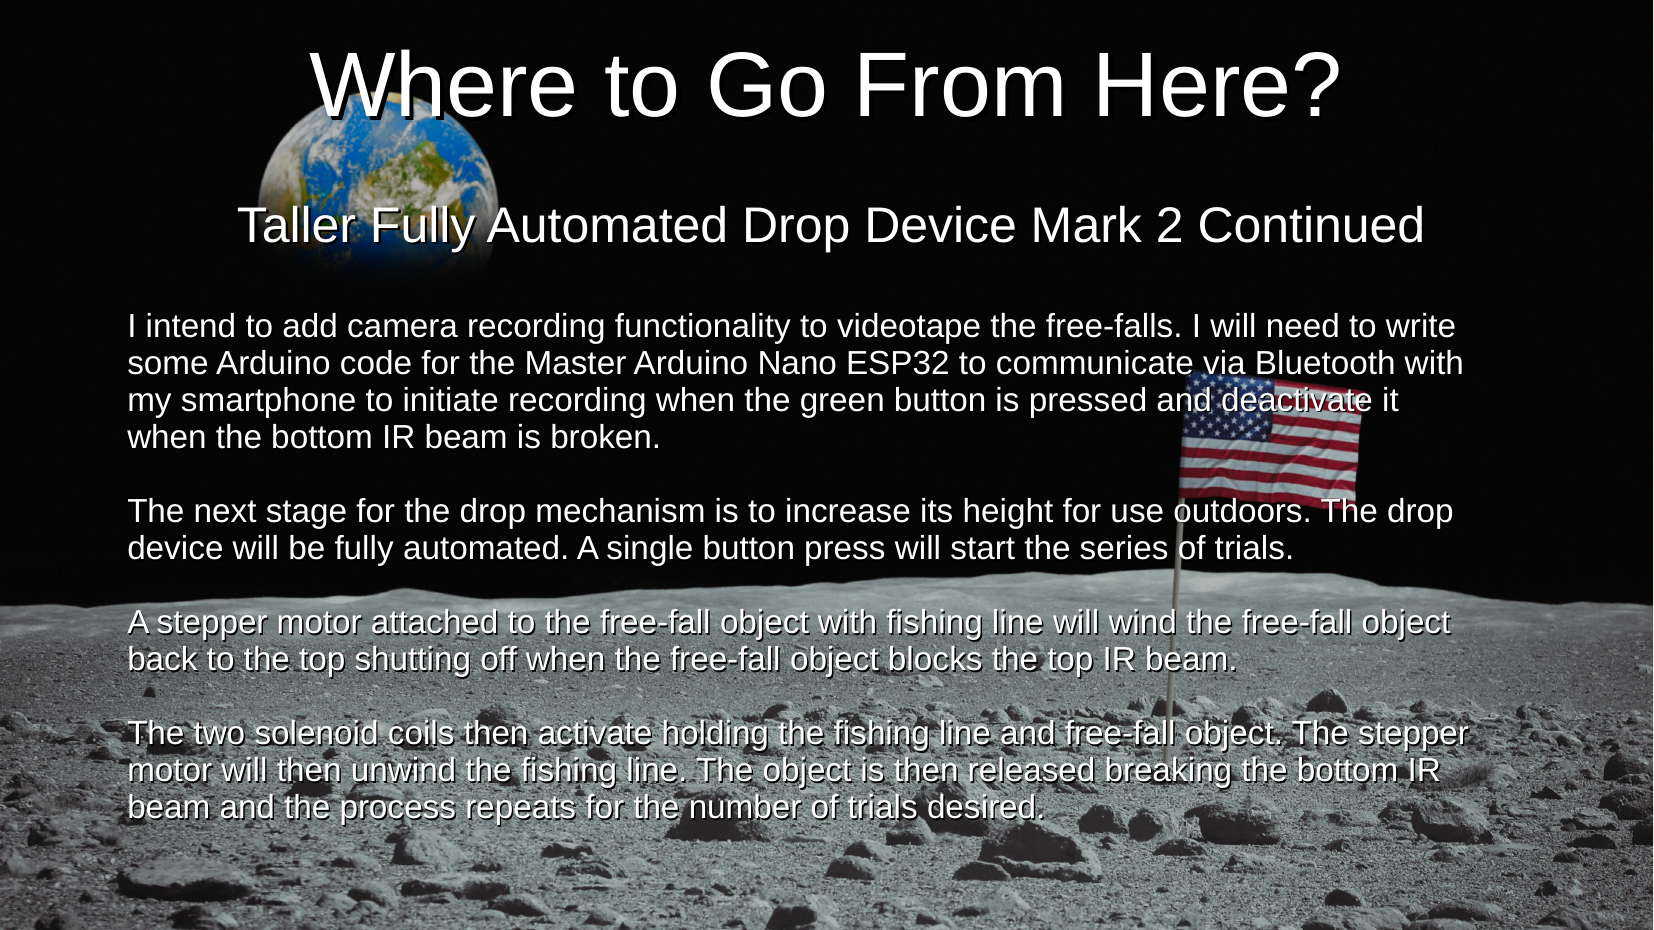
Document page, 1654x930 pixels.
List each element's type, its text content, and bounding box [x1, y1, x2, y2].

picture [0, 0, 1654, 930]
text_box I intend to add camera recording functionality to videotape the free-falls. I will need to write some Arduino code for the Master Arduino Nano ESP32 to communicate via Bluetooth with my smartphone to initiate recording when the green button is pressed and deactivate it when the bottom IR beam is broken. The next stage for the drop mechanism is to increase its height for use outdoors. The drop device will be fully automated. A single button press will start the series of trials. A stepper motor attached to the free-fall object with fishing line will wind the free-fall object back to the top shutting off when the free-fall object blocks the top IR beam. The two solenoid coils then activate holding the fishing line and free-fall object. The stepper motor will then unwind the fishing line. The object is then released breaking the bottom IR beam and the process repeats for the number of trials desired. [112, 300, 1501, 834]
title Taller Fully Automated Drop Device Mark 2 Continued [87, 187, 1576, 263]
title Where to Go From Here? [82, 0, 1571, 188]
